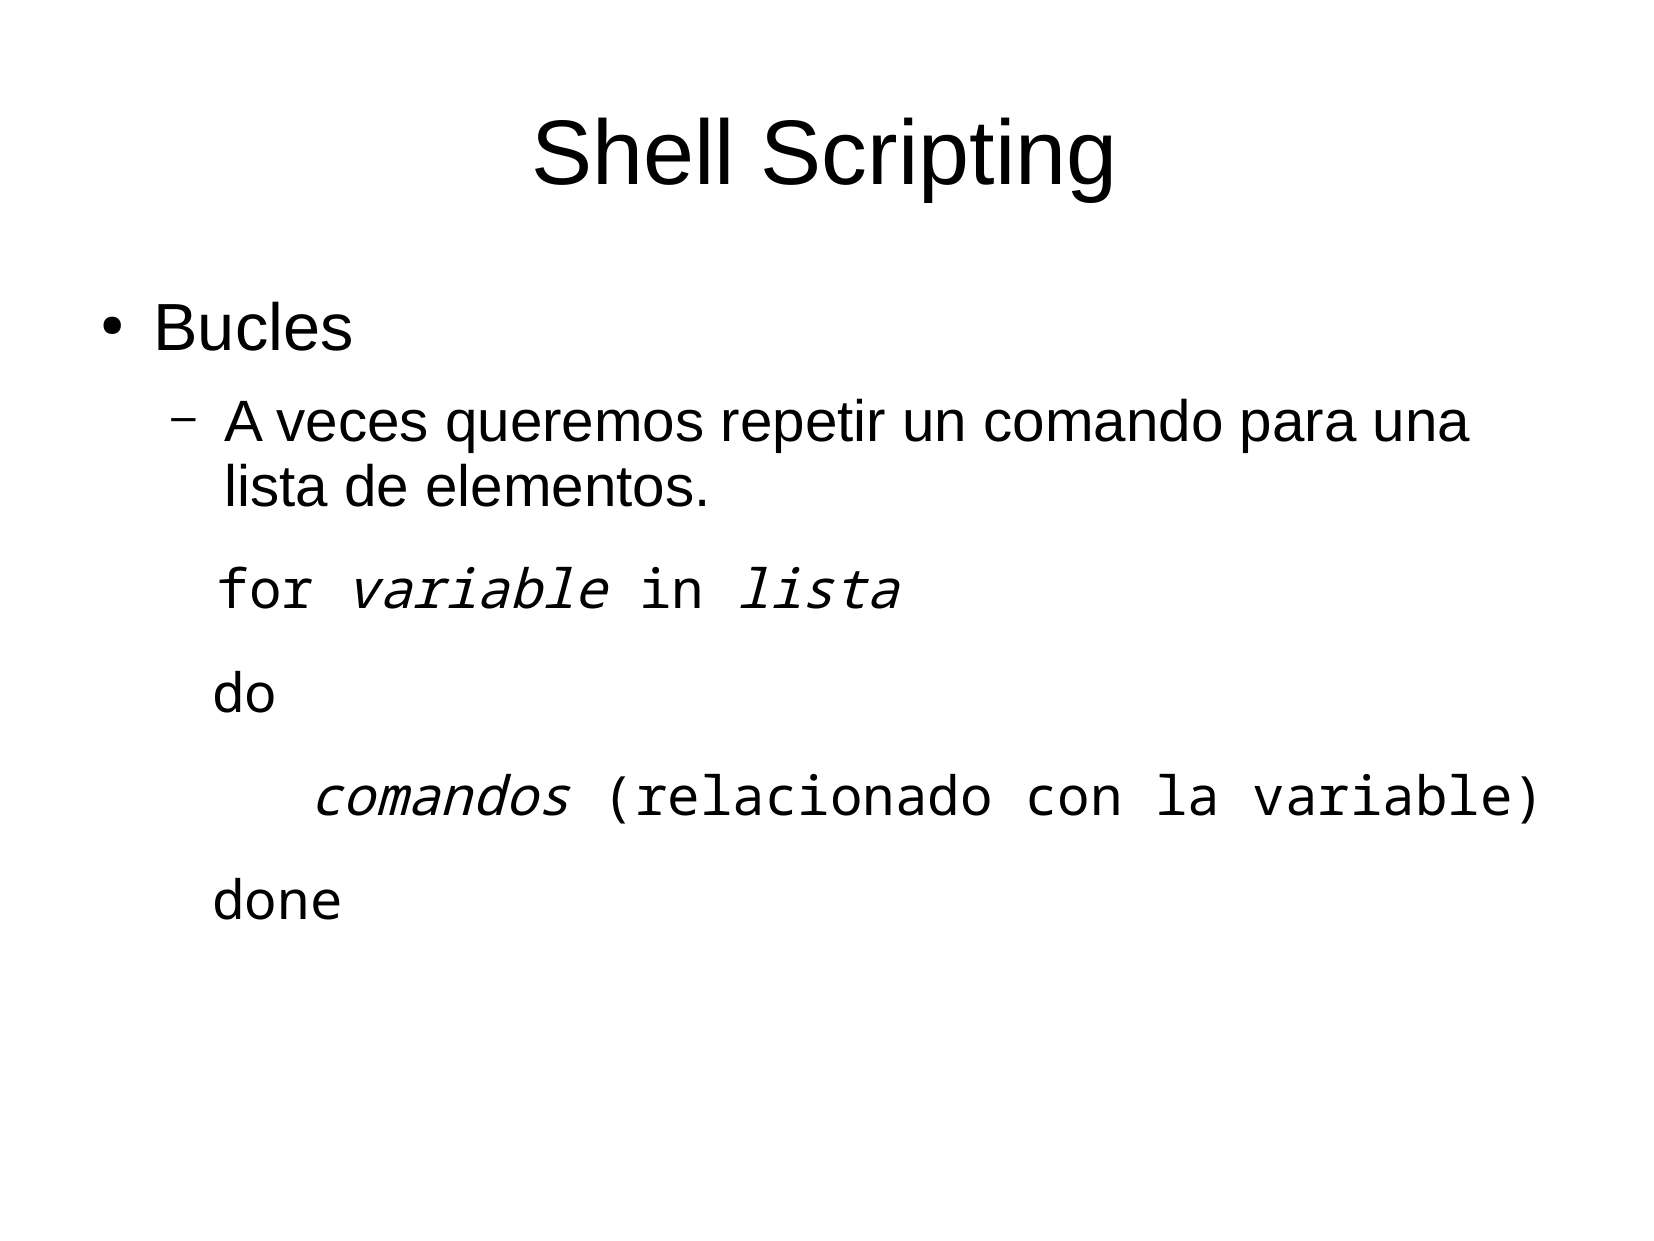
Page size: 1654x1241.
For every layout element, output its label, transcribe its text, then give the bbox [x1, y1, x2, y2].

list Bucles A veces queremos repetir un comando para una lista de elementos. for variable in lista do comandos (relacionado con la variable) done [82, 290, 1571, 1010]
title Shell Scripting [82, 49, 1571, 257]
